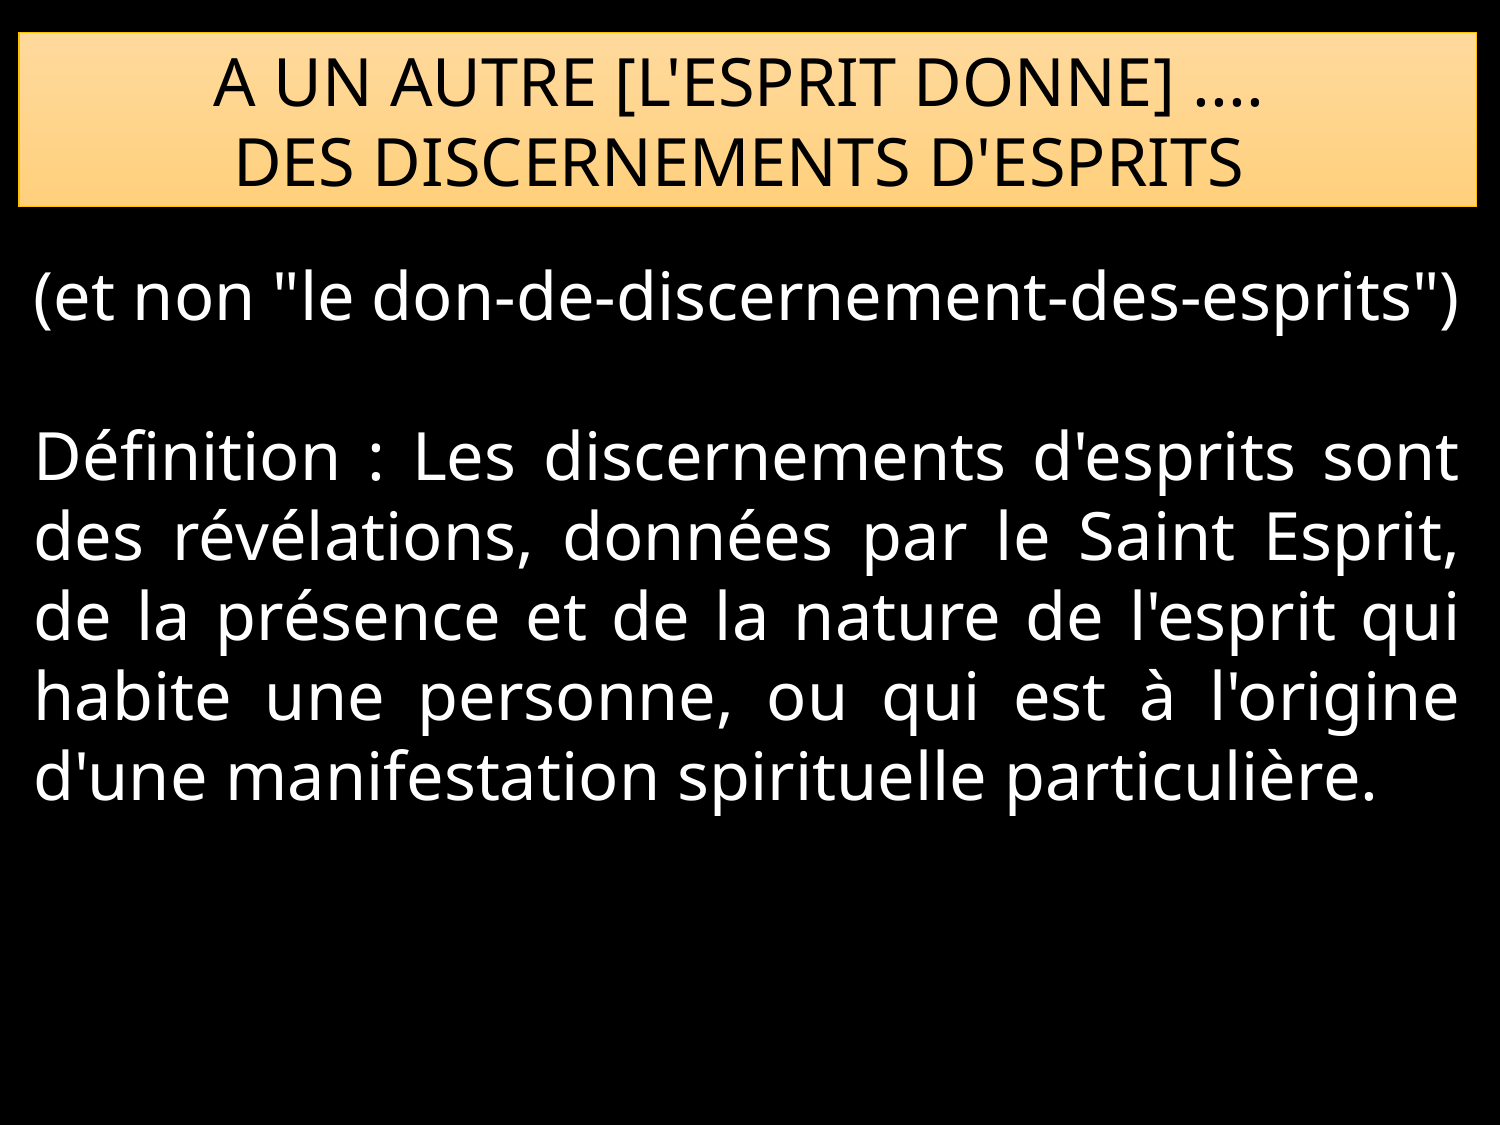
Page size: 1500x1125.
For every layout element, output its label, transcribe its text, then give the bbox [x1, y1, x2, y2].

text_box A UN AUTRE [L'ESPRIT DONNE] .... DES DISCERNEMENTS D'ESPRITS [19, 32, 1477, 207]
text_box (et non "le don-de-discernement-des-esprits") Définition : Les discernements d'esprits sont des révélations, données par le Saint Esprit, de la présence et de la nature de l'esprit qui habite une personne, ou qui est à l'origine d'une manifestation spirituelle particulière. [19, 246, 1477, 821]
